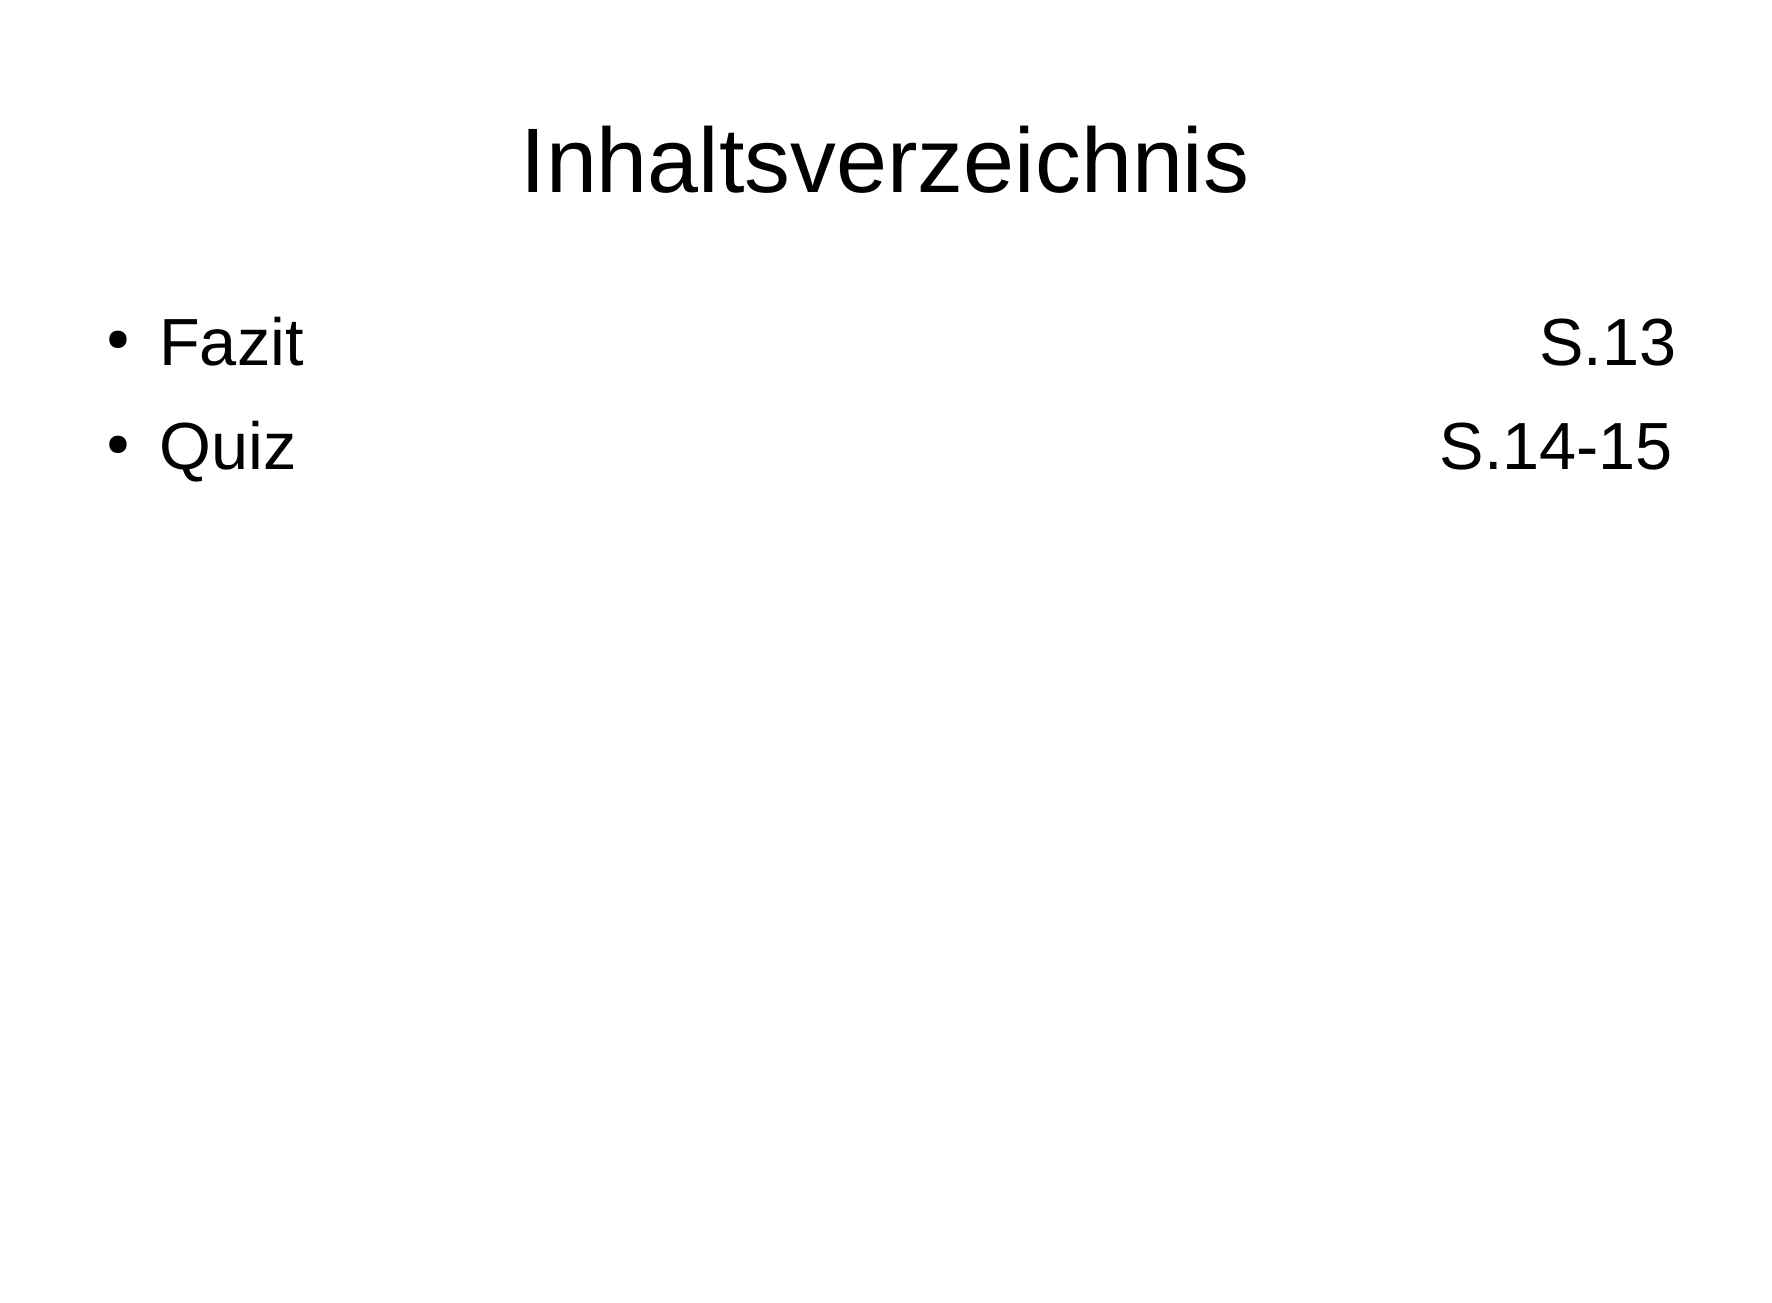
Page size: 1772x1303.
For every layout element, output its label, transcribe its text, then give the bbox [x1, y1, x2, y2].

title Inhaltsverzeichnis [88, 52, 1683, 270]
list Fazit S.13 Quiz S.14-15 [88, 304, 1683, 1164]
